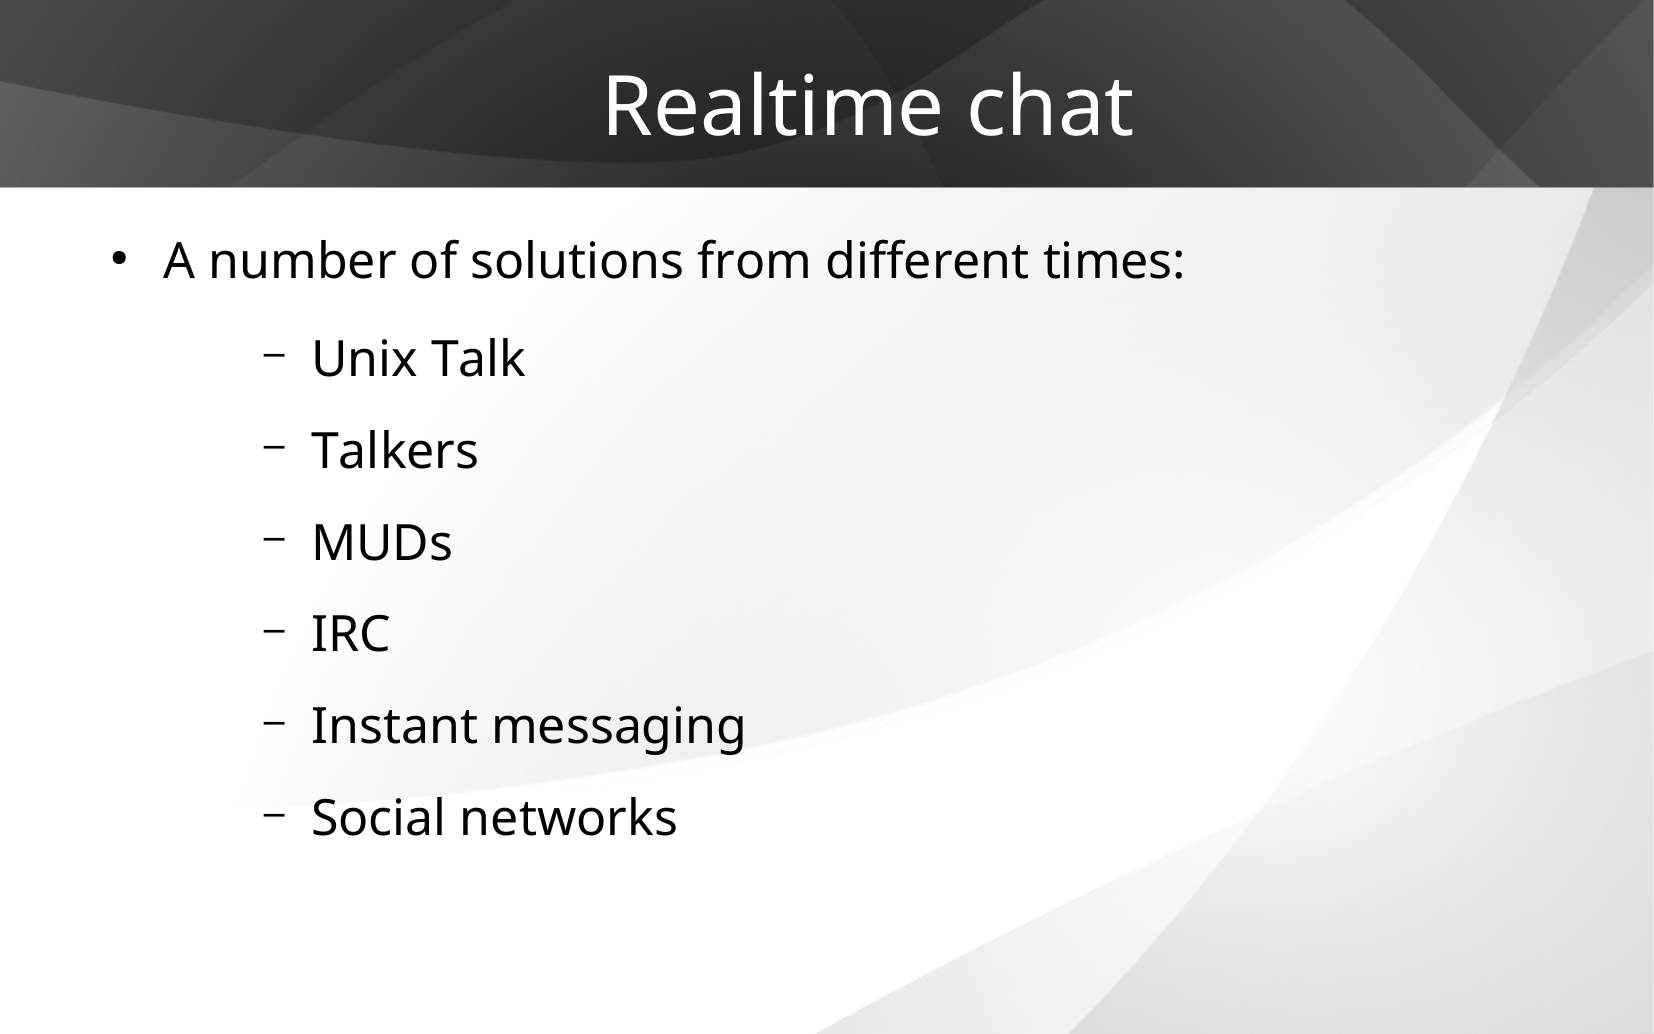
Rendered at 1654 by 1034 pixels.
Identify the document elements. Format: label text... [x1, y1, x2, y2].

picture [0, 0, 1654, 1034]
list A number of solutions from different times: Unix Talk Talkers MUDs IRC Instant messaging Social networks [75, 225, 1613, 1013]
title Realtime chat [124, 0, 1613, 208]
